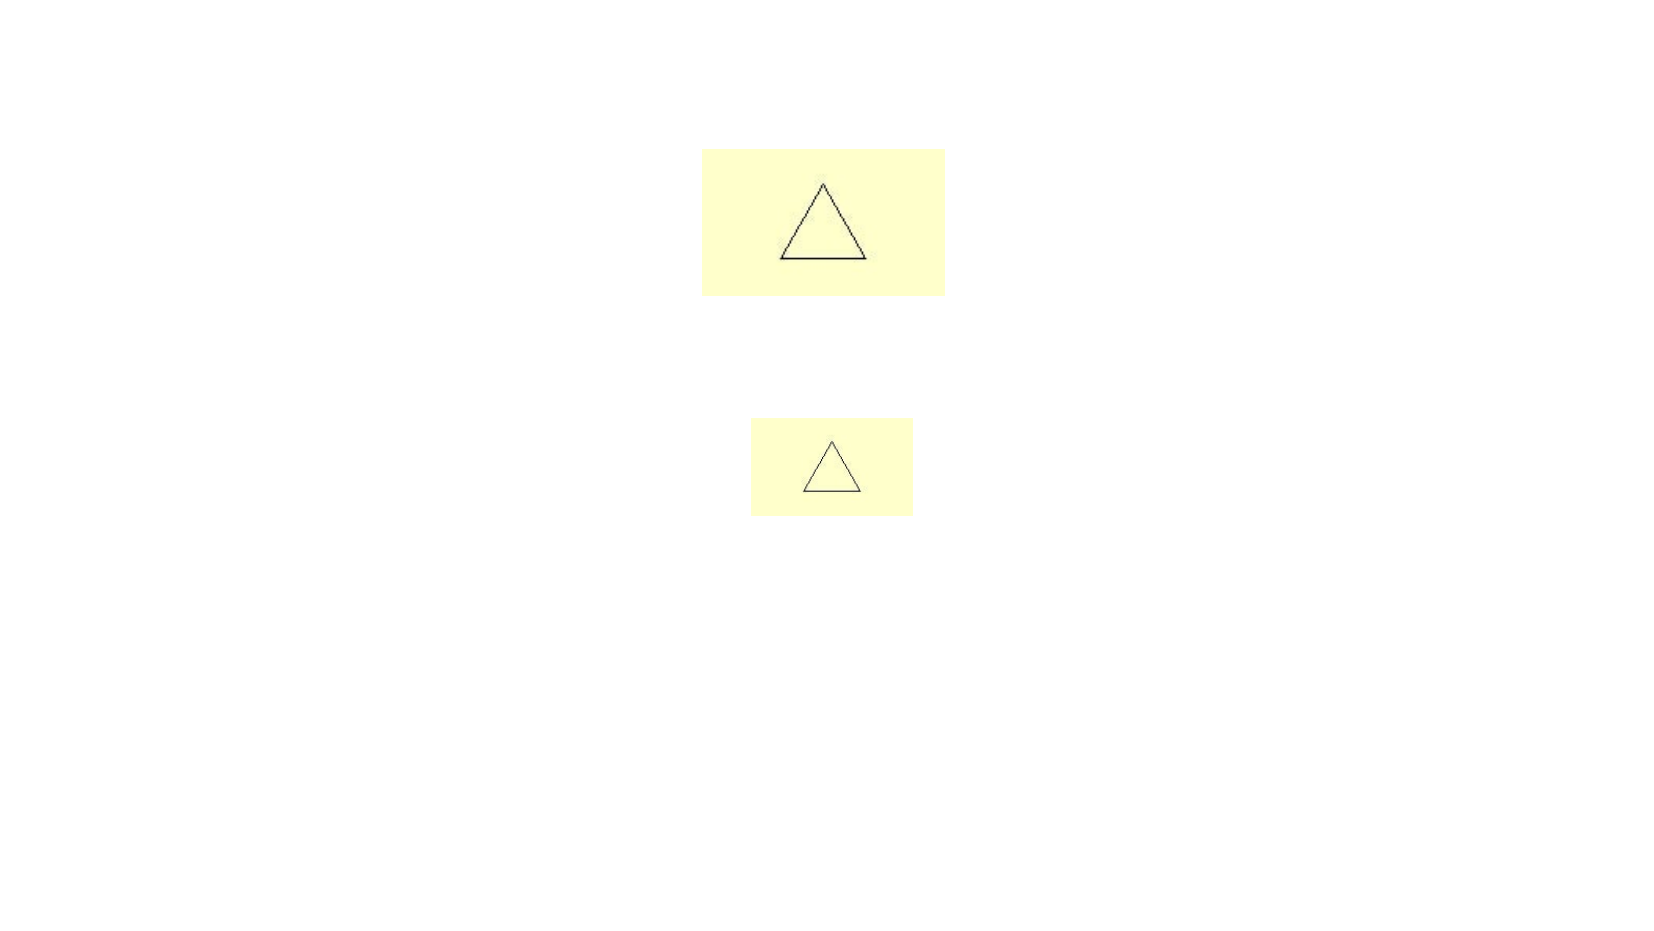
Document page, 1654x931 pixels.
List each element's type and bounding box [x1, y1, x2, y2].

picture [751, 418, 913, 516]
picture [702, 149, 945, 296]
